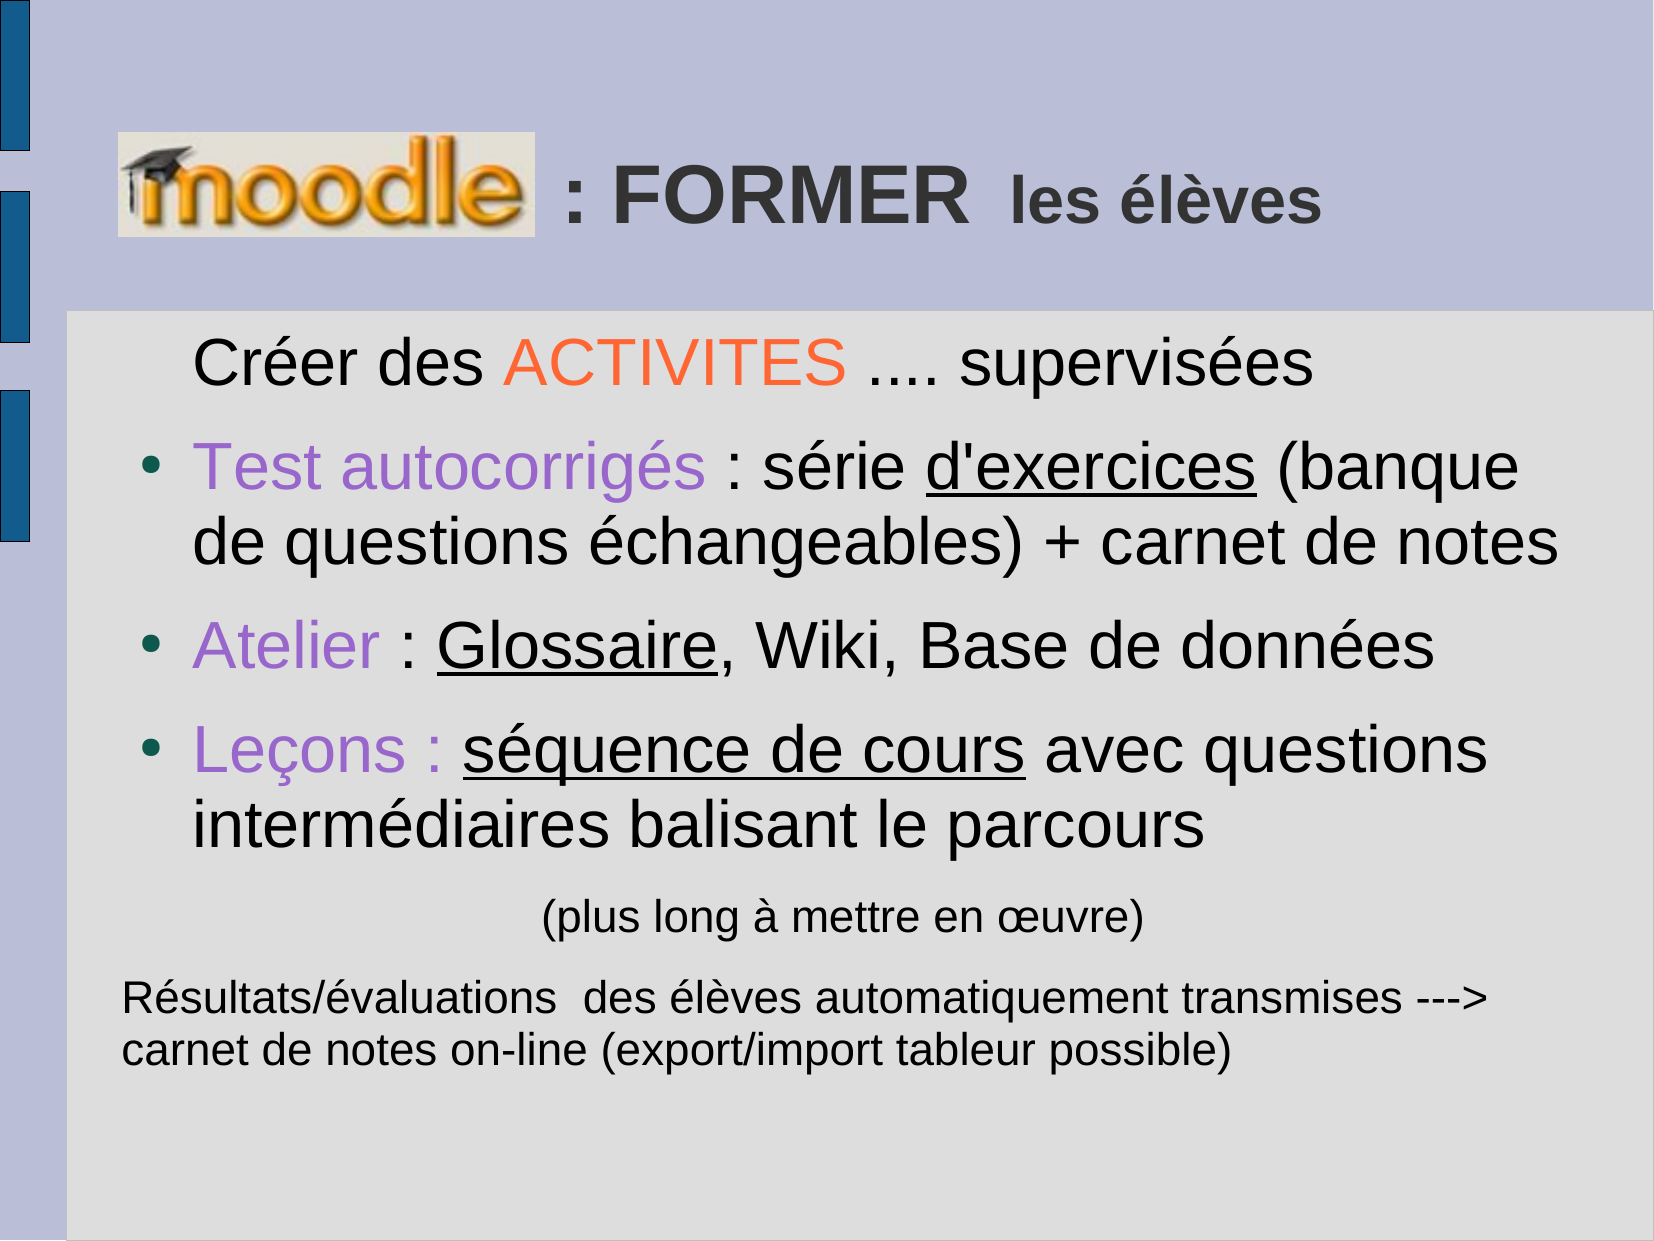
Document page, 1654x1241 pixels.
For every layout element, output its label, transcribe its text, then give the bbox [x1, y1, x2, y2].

list Créer des ACTIVITES .... supervisées Test autocorrigés : série d'exercices (banque de questions échangeables) + carnet de notes Atelier : Glossaire, Wiki, Base de données Leçons : séquence de cours avec questions intermédiaires balisant le parcours (plus long à mettre en œuvre) Résultats/évaluations des élèves automatiquement transmises ---> carnet de notes on-line (export/import tableur possible) [121, 324, 1565, 1152]
picture [118, 132, 535, 237]
title : FORMER les élèves [118, 91, 1534, 299]
